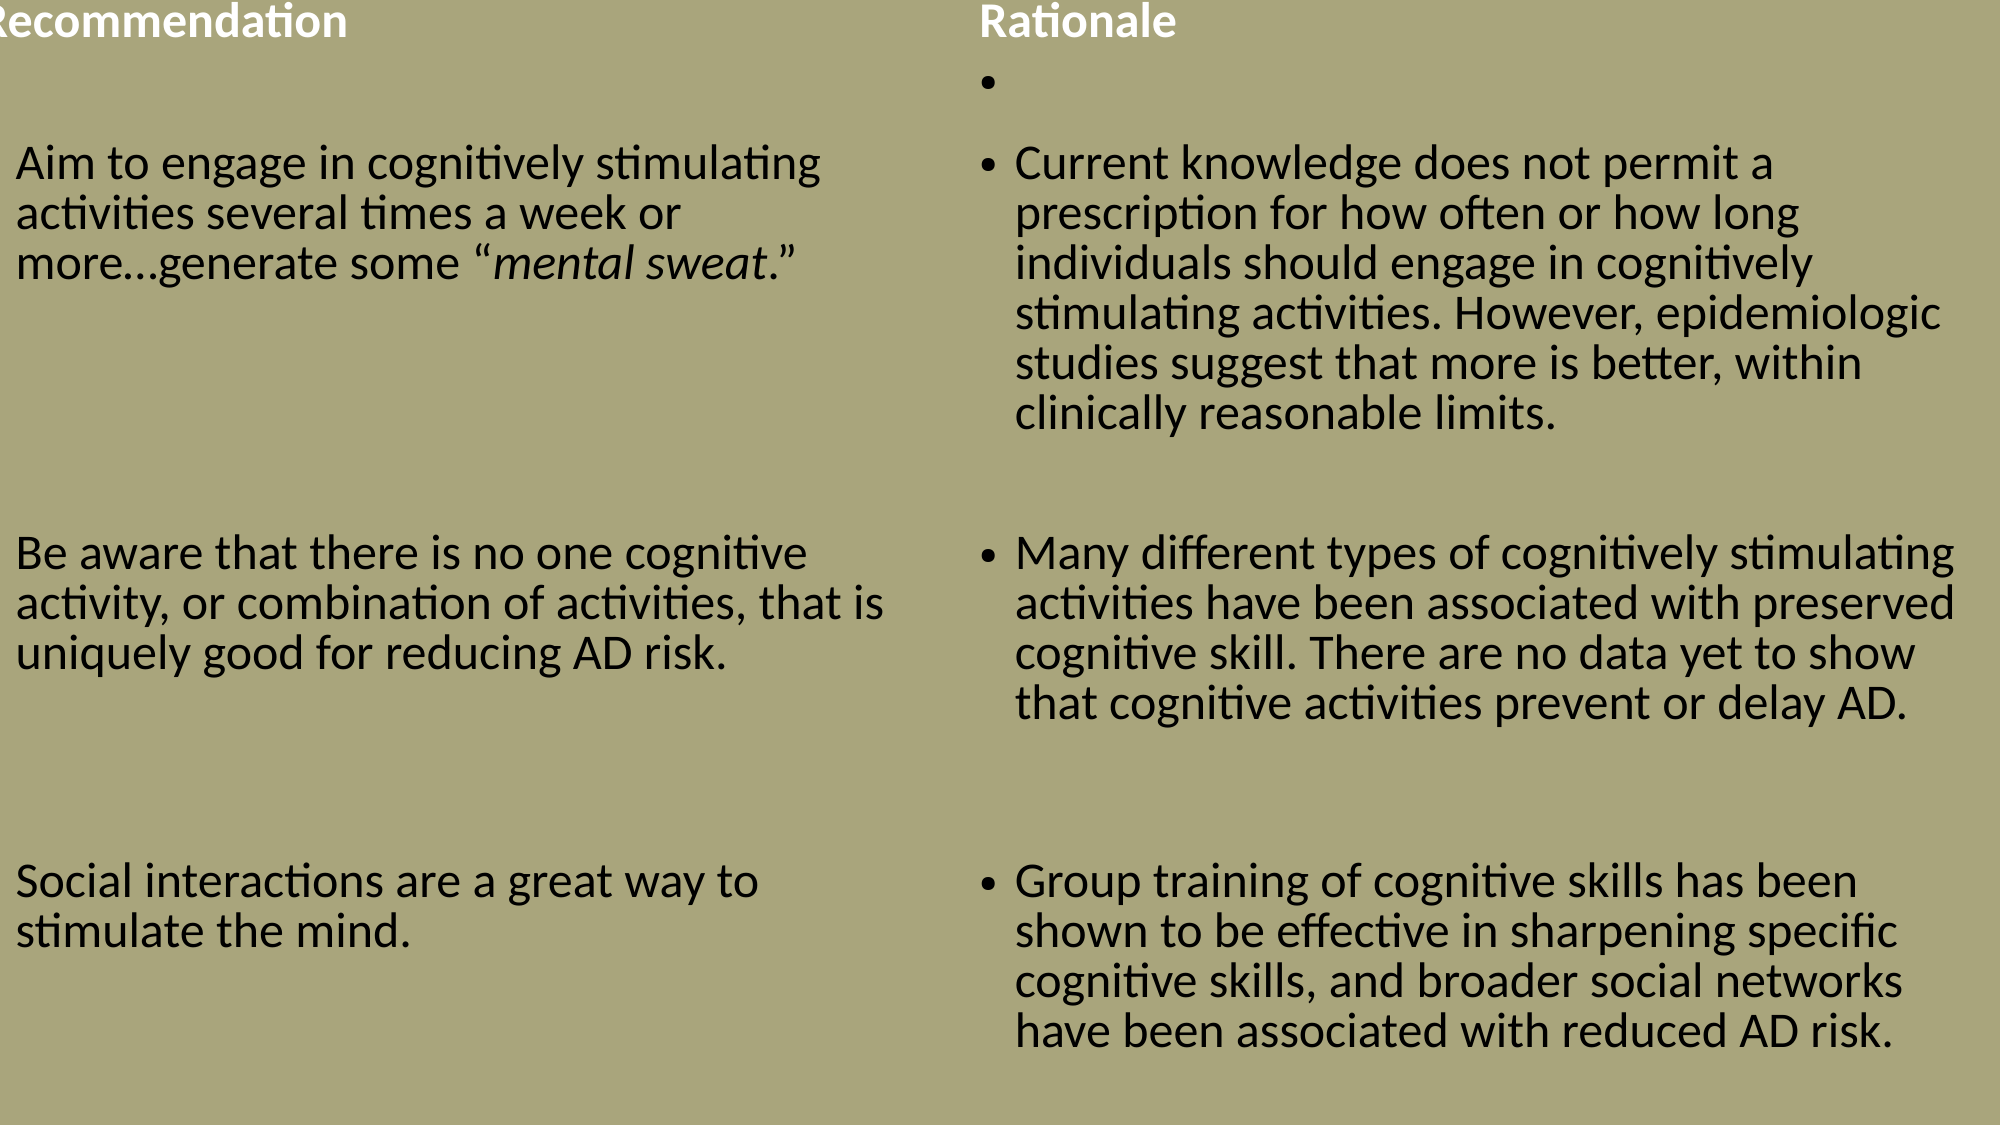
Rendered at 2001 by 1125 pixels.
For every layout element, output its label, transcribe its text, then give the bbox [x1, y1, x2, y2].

table_cell Social interactions are a great way to stimulate the mind. [0, 860, 979, 1125]
table_cell Group training of cognitive skills has been shown to be effective in sharpening specific cognitive skills, and broader social networks have been associated with reduced AD risk. [979, 860, 2000, 1125]
table_header Recommendation [0, 0, 979, 142]
table_cell Current knowledge does not permit a prescription for how often or how long individuals should engage in cognitively stimulating activities. However, epidemiologic studies suggest that more is better, within clinically reasonable limits. [979, 142, 2000, 532]
table_cell Many different types of cognitively stimulating activities have been associated with preserved cognitive skill. There are no data yet to show that cognitive activities prevent or delay AD. [979, 532, 2000, 860]
table_cell Be aware that there is no one cognitive activity, or combination of activities, that is uniquely good for reducing AD risk. [0, 532, 979, 860]
table_header Rationale [979, 0, 2000, 142]
table_cell Aim to engage in cognitively stimulating activities several times a week or more…generate some “mental sweat.” [0, 142, 979, 532]
